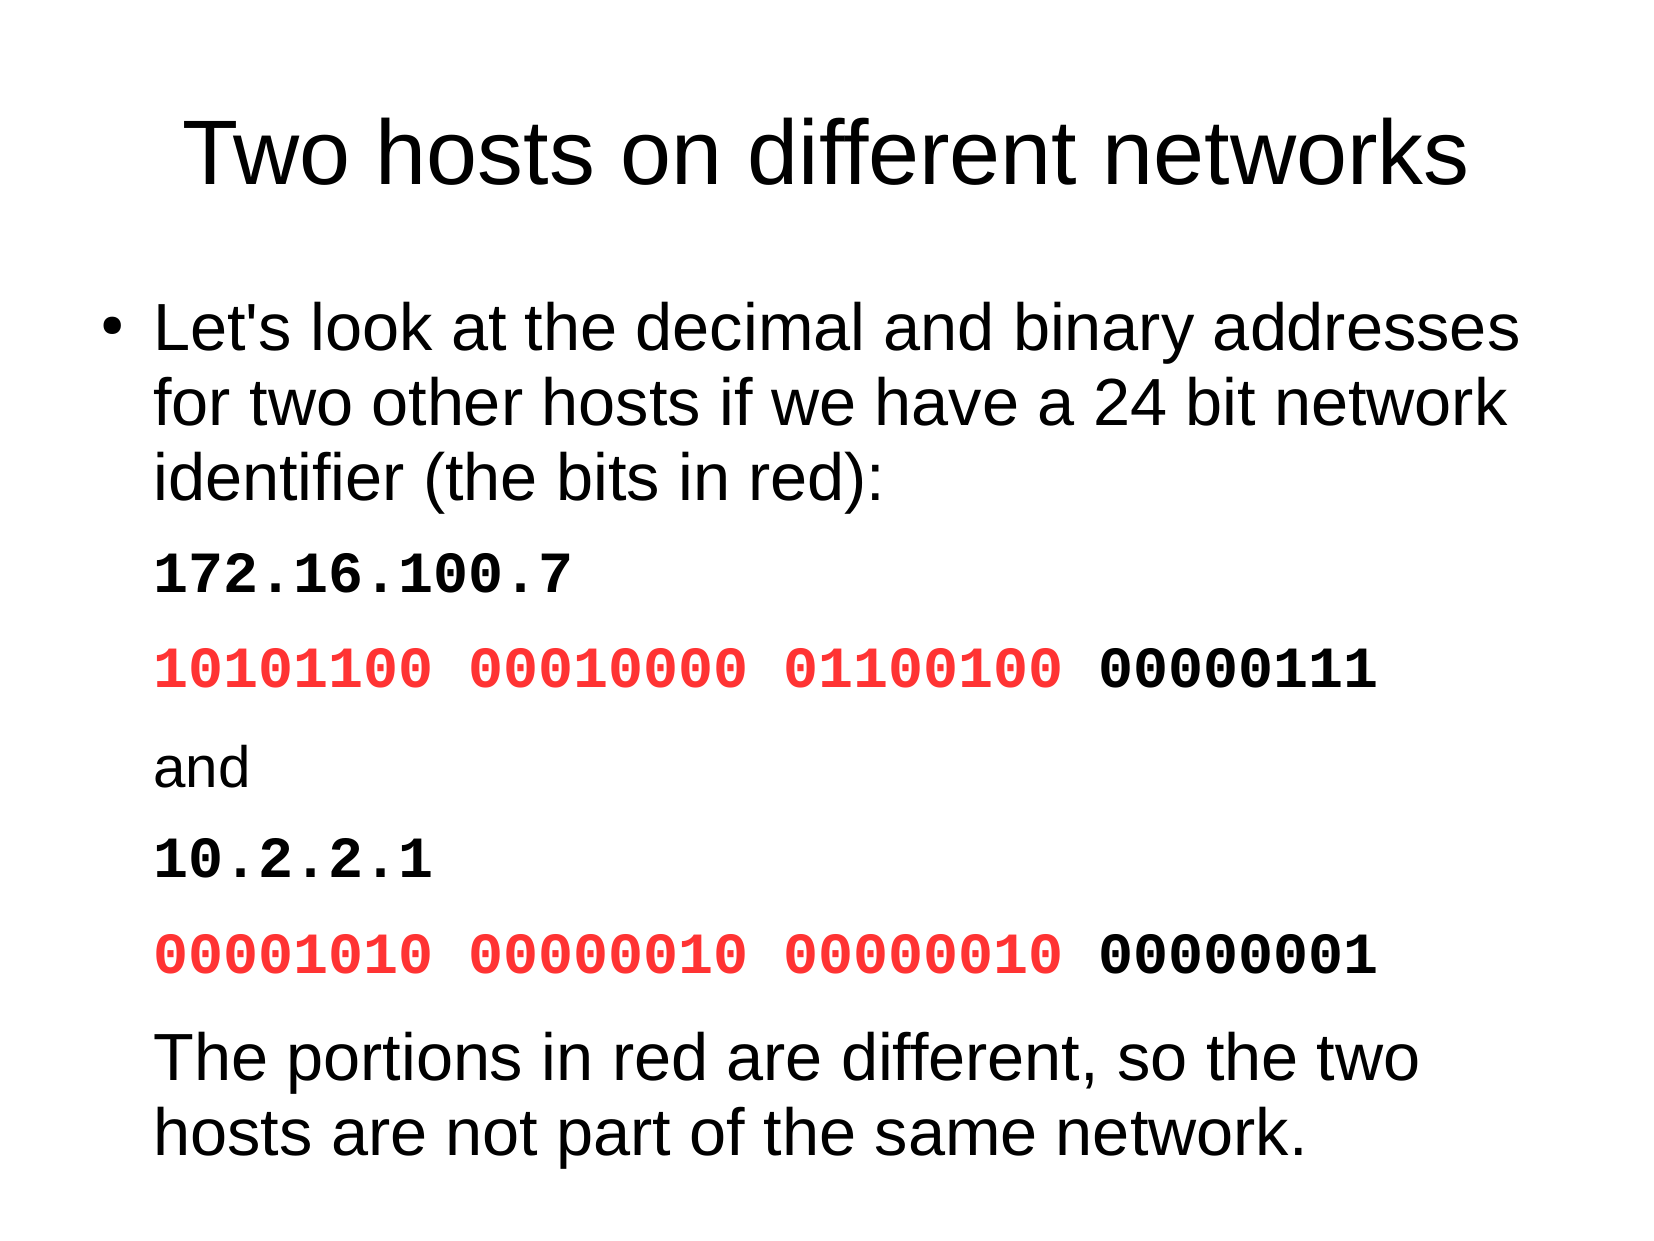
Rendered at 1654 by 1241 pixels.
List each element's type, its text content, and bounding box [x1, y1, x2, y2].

title Two hosts on different networks [82, 49, 1571, 257]
list Let's look at the decimal and binary addresses for two other hosts if we have a 24 bit network identifier (the bits in red): 172.16.100.7 10101100 00010000 01100100 00000111 and 10.2.2.1 00001010 00000010 00000010 00000001 The portions in red are different, so the two hosts are not part of the same network. [82, 290, 1571, 1172]
